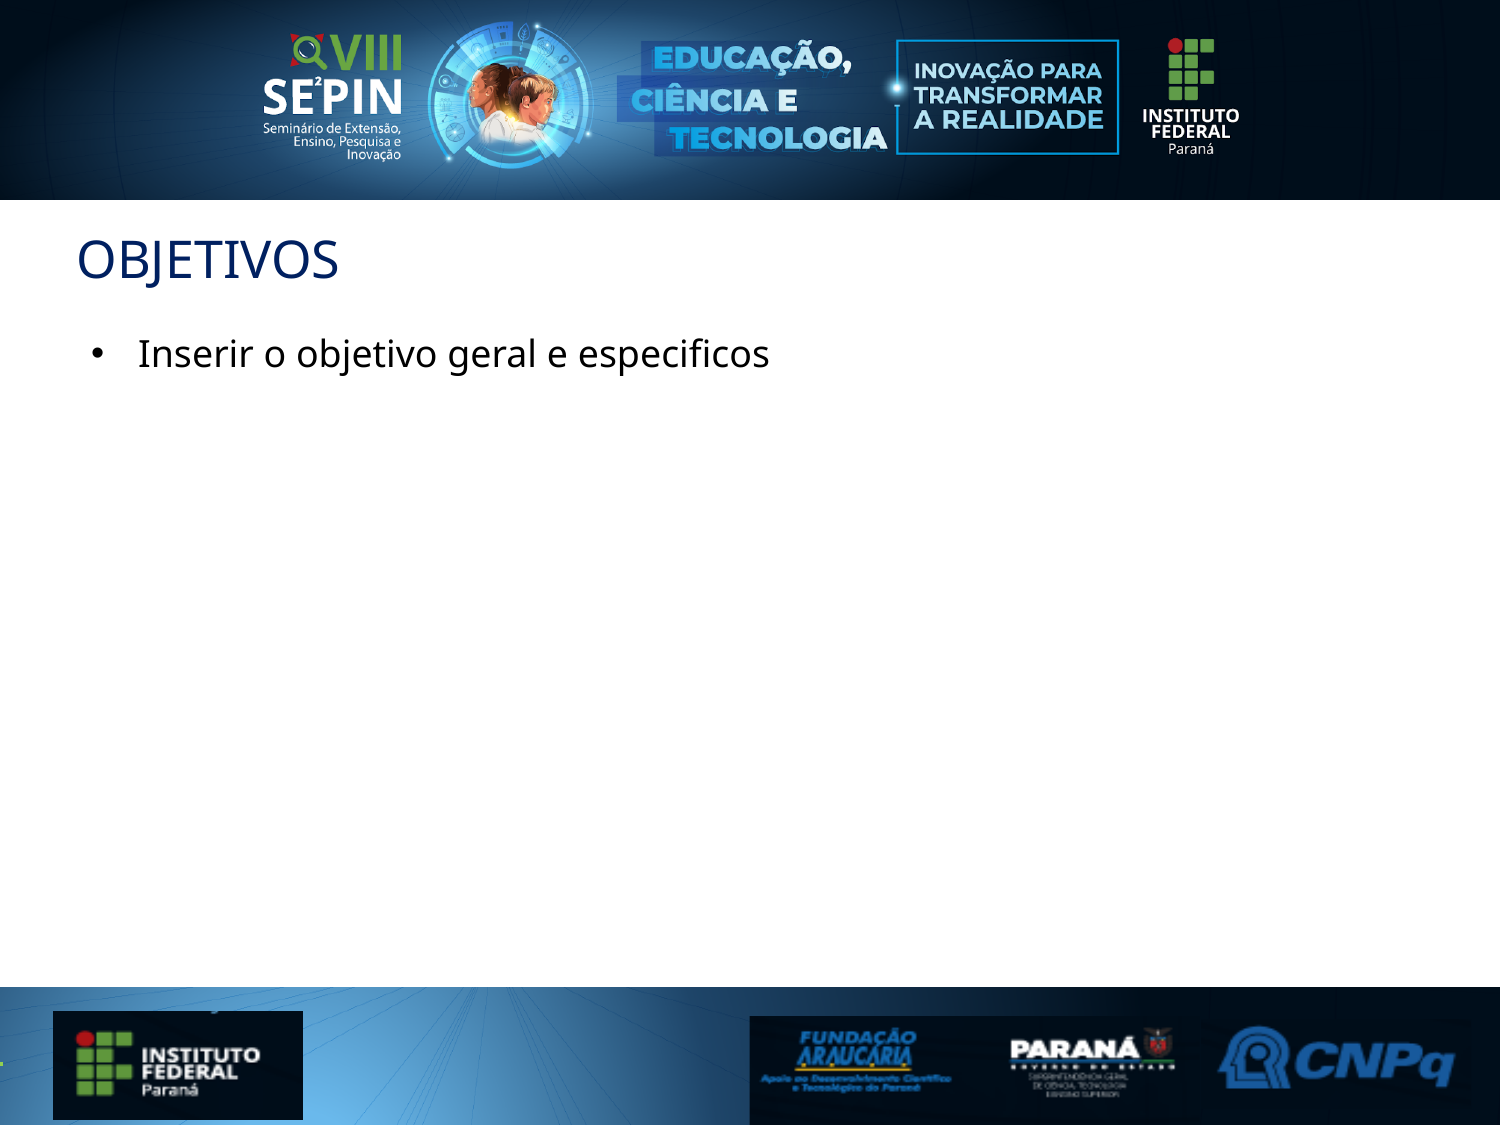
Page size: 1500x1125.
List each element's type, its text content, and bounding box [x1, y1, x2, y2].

title OBJETIVOS [76, 199, 548, 322]
picture [0, 0, 1500, 200]
text_box Inserir o objetivo geral e especificos [76, 322, 1399, 383]
picture [0, 987, 1500, 1125]
